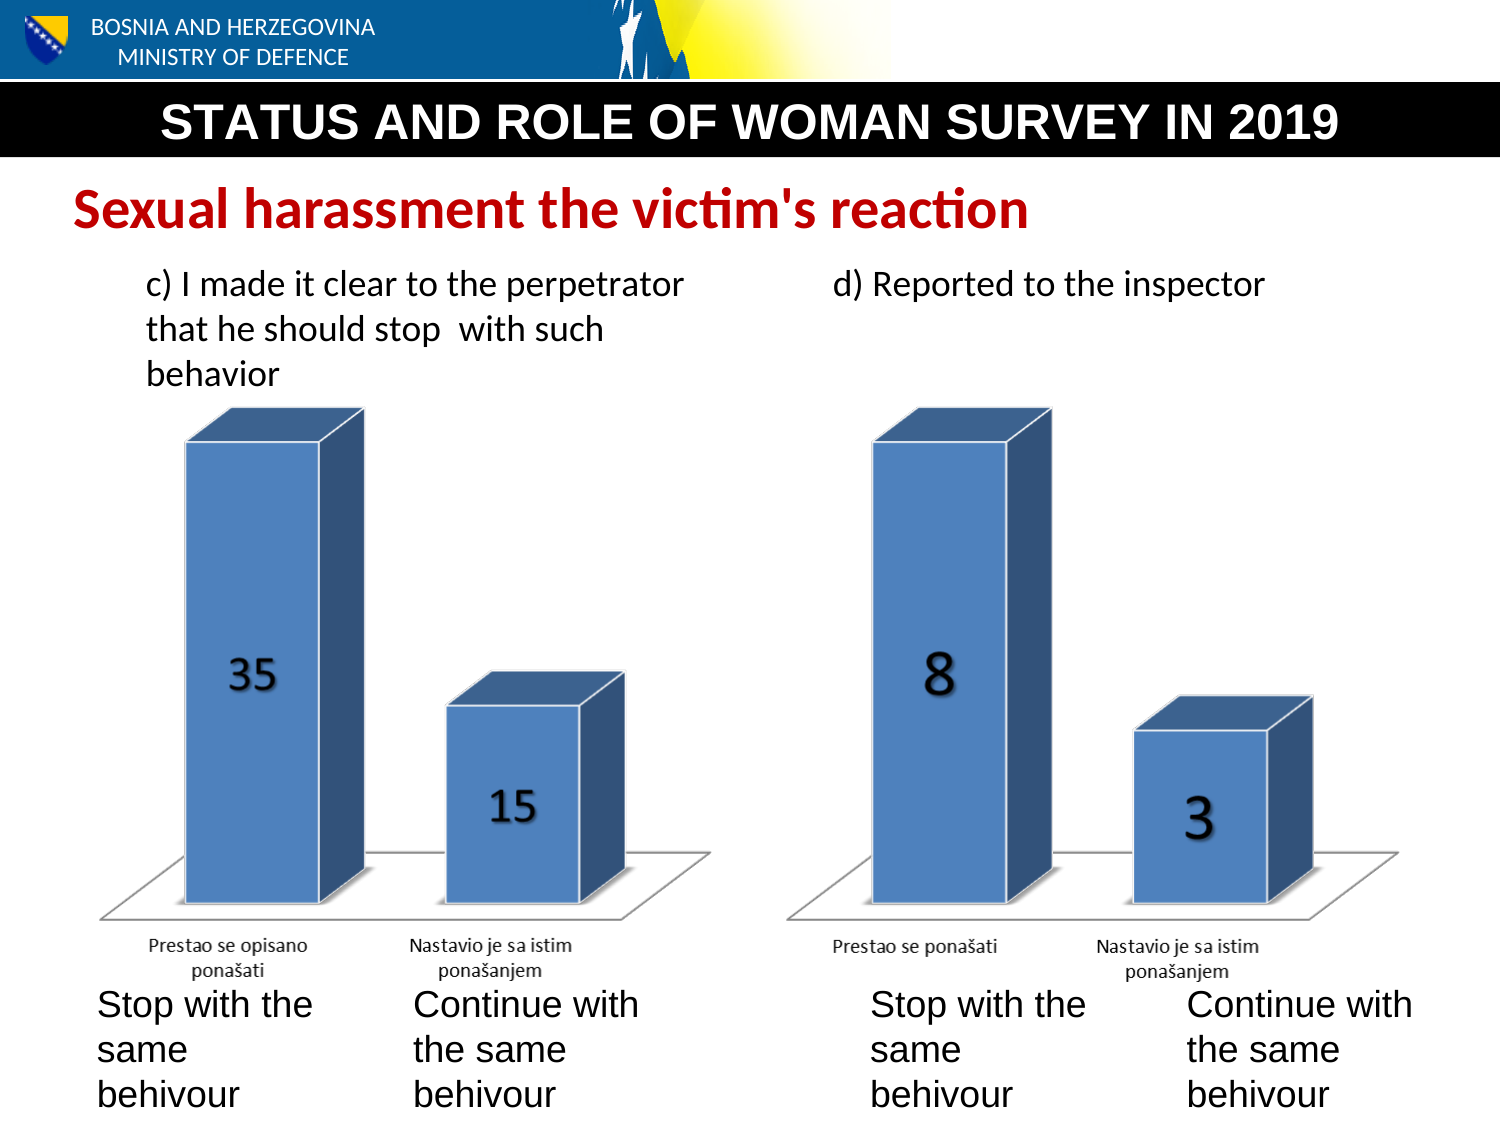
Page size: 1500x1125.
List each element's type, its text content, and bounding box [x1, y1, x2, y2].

text_box Stop with the same behivour [82, 972, 340, 1124]
title Sexual harassment the victim's reaction [58, 158, 1409, 258]
picture [753, 348, 1434, 1014]
text_box Continue with the same behivour [1171, 972, 1430, 1124]
text_box Continue with the same behivour [398, 972, 657, 1124]
text_box d) Reported to the inspector [761, 251, 1426, 348]
picture [0, 0, 1500, 79]
text_box Stop with the same behivour [855, 972, 1114, 1124]
text_box STATUS AND ROLE OF WOMAN SURVEY IN 2019 [0, 82, 1500, 158]
picture [66, 348, 747, 1014]
text_box c) I made it clear to the perpetrator that he should stop with such behavior [74, 251, 738, 348]
